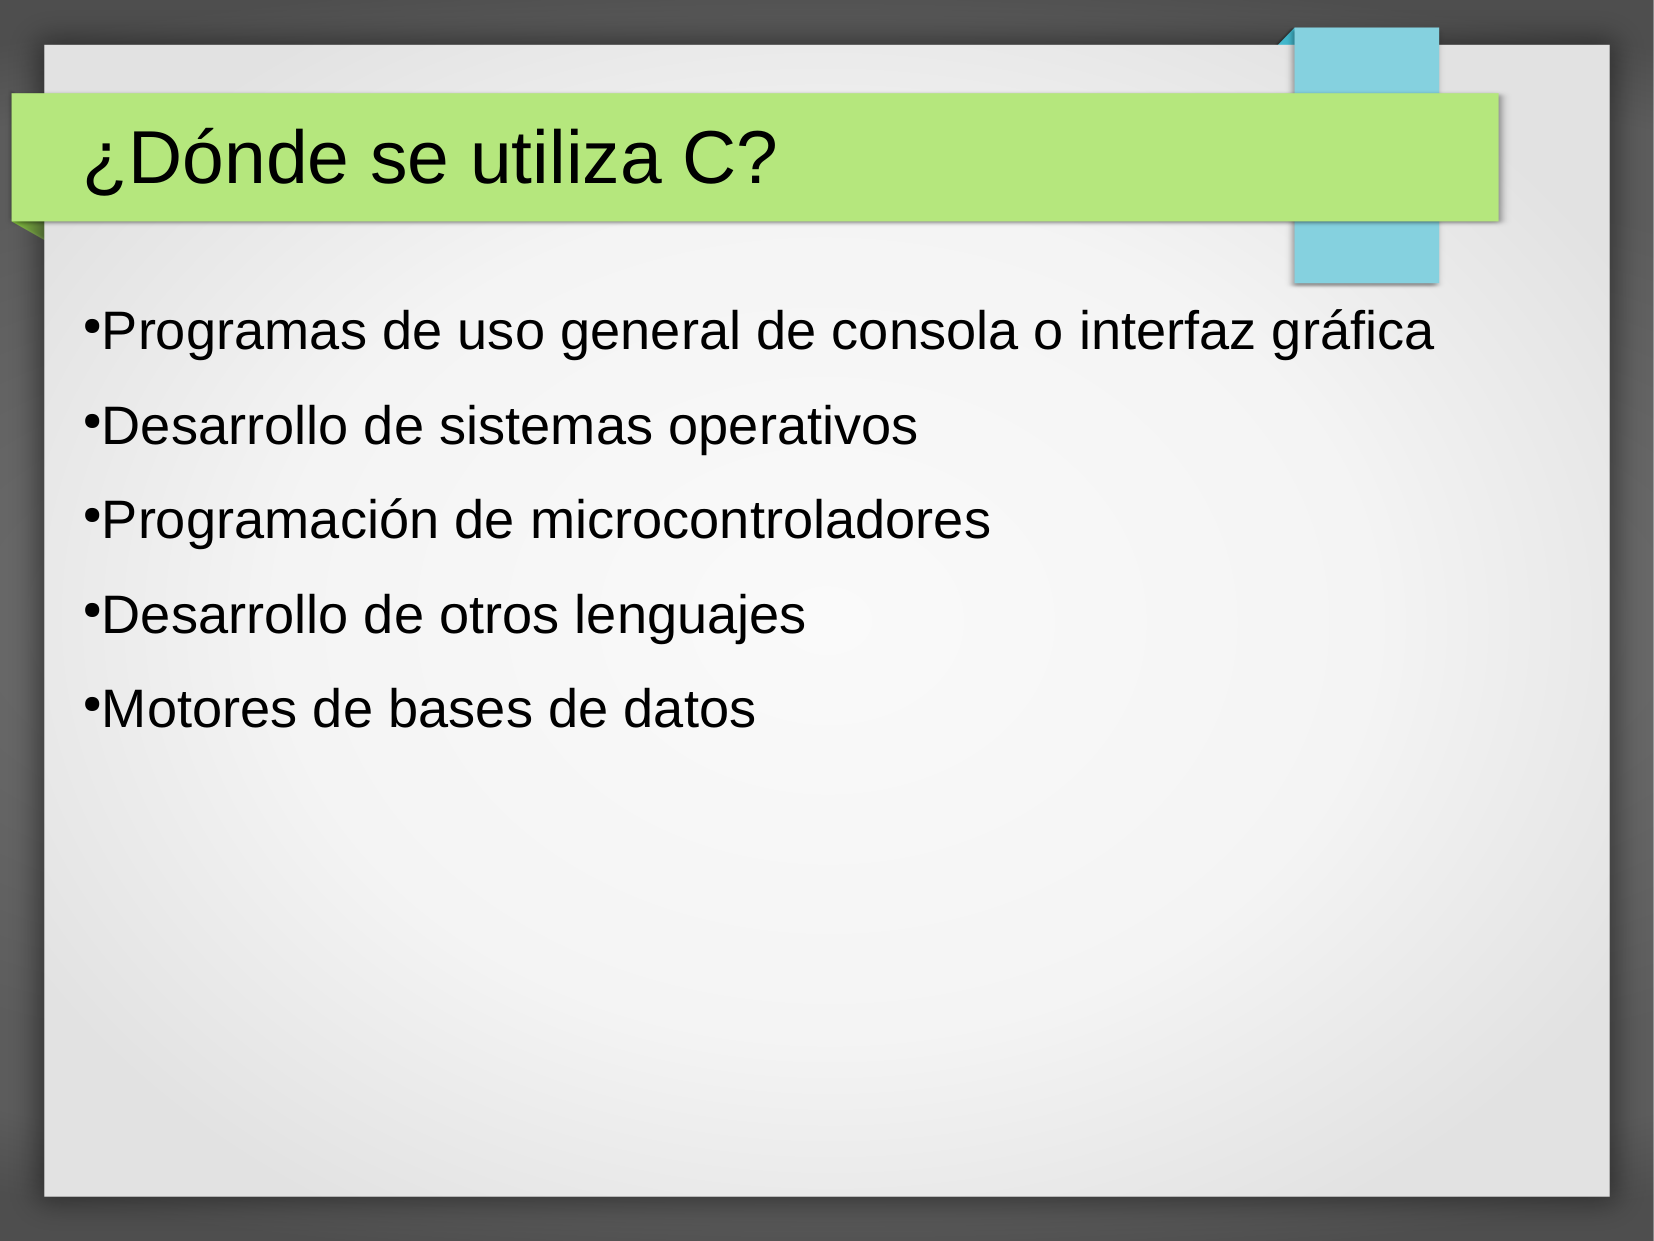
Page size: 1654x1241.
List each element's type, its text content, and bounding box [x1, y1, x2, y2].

list Programas de uso general de consola o interfaz gráfica Desarrollo de sistemas operativos Programación de microcontroladores Desarrollo de otros lenguajes Motores de bases de datos [82, 295, 1571, 1015]
title ¿Dónde se utiliza C? [82, 94, 1264, 213]
